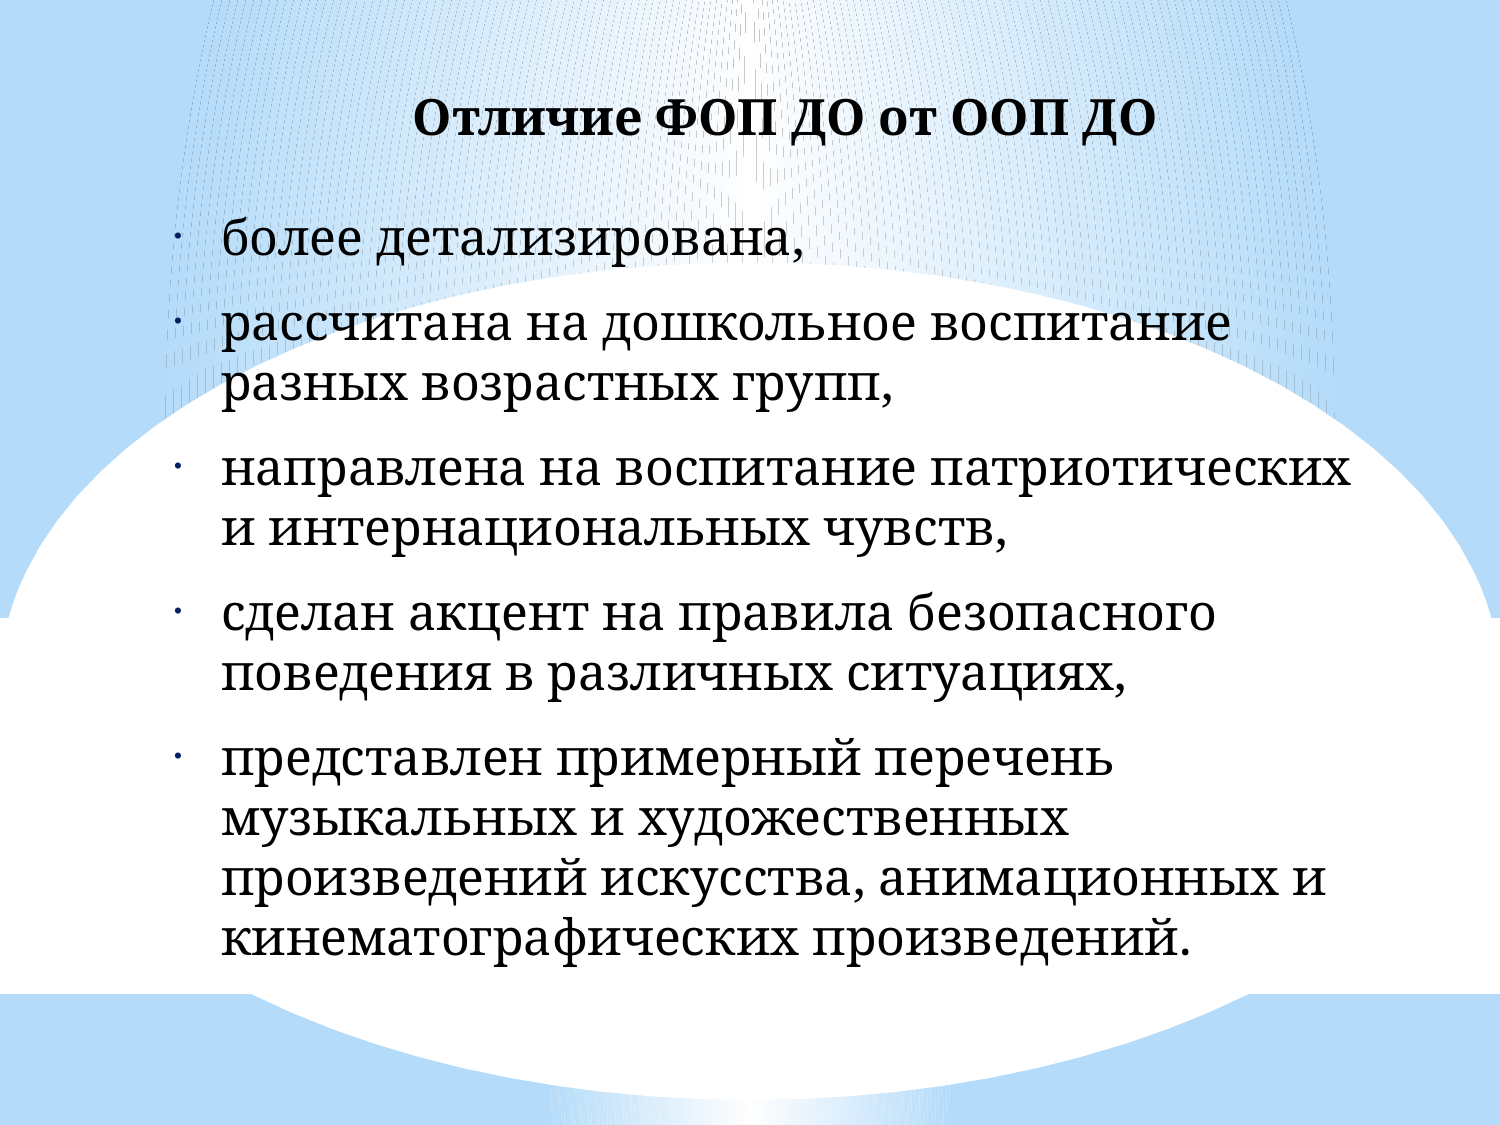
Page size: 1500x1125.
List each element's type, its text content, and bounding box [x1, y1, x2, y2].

text_box Отличие ФОП ДО от ООП ДО более детализирована, рассчитана на дошкольное воспитание разных возрастных групп, направлена на воспитание патриотических и интернациональных чувств, сделан акцент на правила безопасного поведения в различных ситуациях, представлен примерный перечень музыкальных и художественных произведений искусства, анимационных и кинематографических произведений. [159, 78, 1412, 1058]
